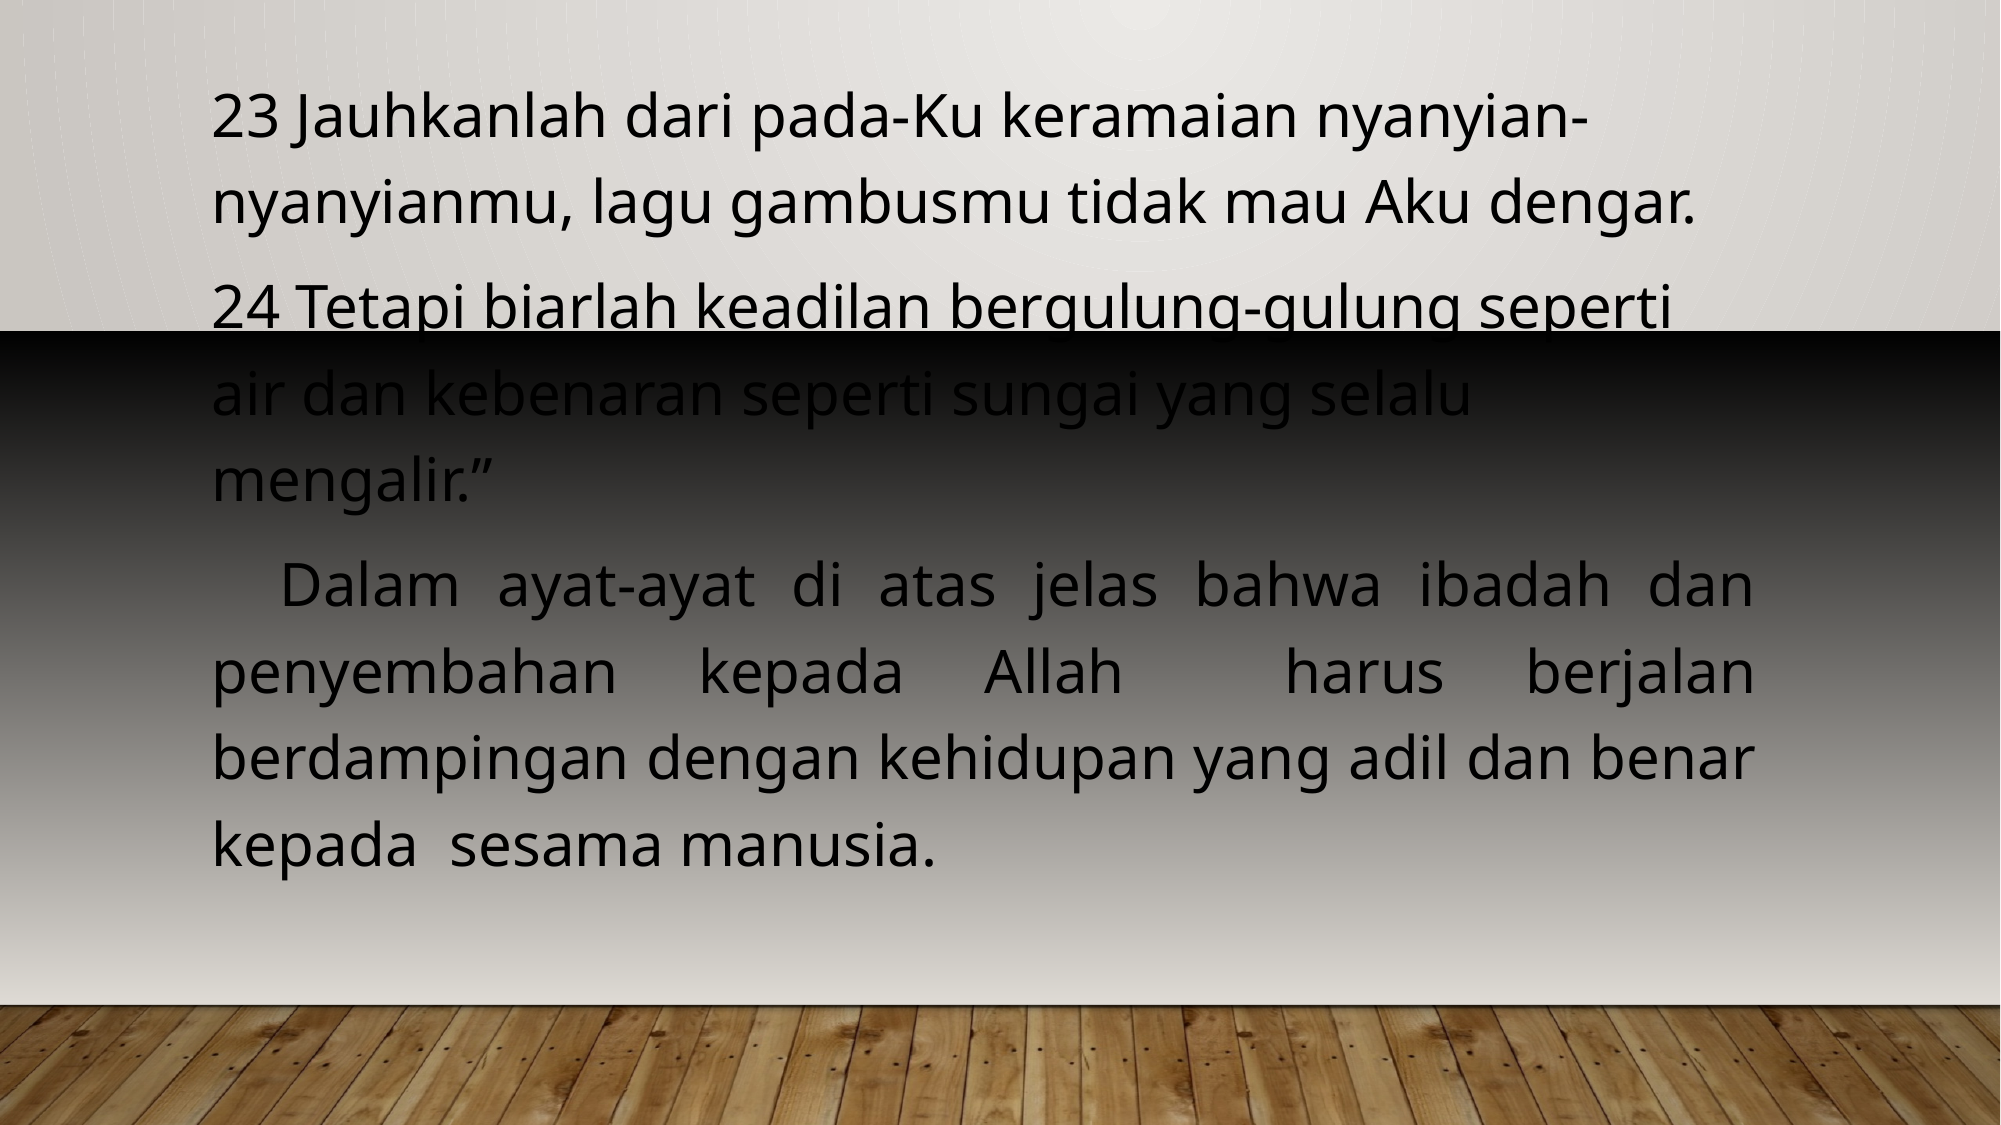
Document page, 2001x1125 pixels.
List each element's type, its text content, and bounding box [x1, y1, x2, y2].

list 23 Jauhkanlah dari pada-Ku keramaian nyanyian-nyanyianmu, lagu gambusmu tidak mau Aku dengar. 24 Tetapi biarlah keadilan bergulung-gulung seperti air dan kebenaran seperti sungai yang selalu mengalir.” Dalam ayat-ayat di atas jelas bahwa ibadah dan penyembahan kepada Allah harus berjalan berdampingan dengan kehidupan yang adil dan benar kepada sesama manusia. [196, 55, 1773, 889]
